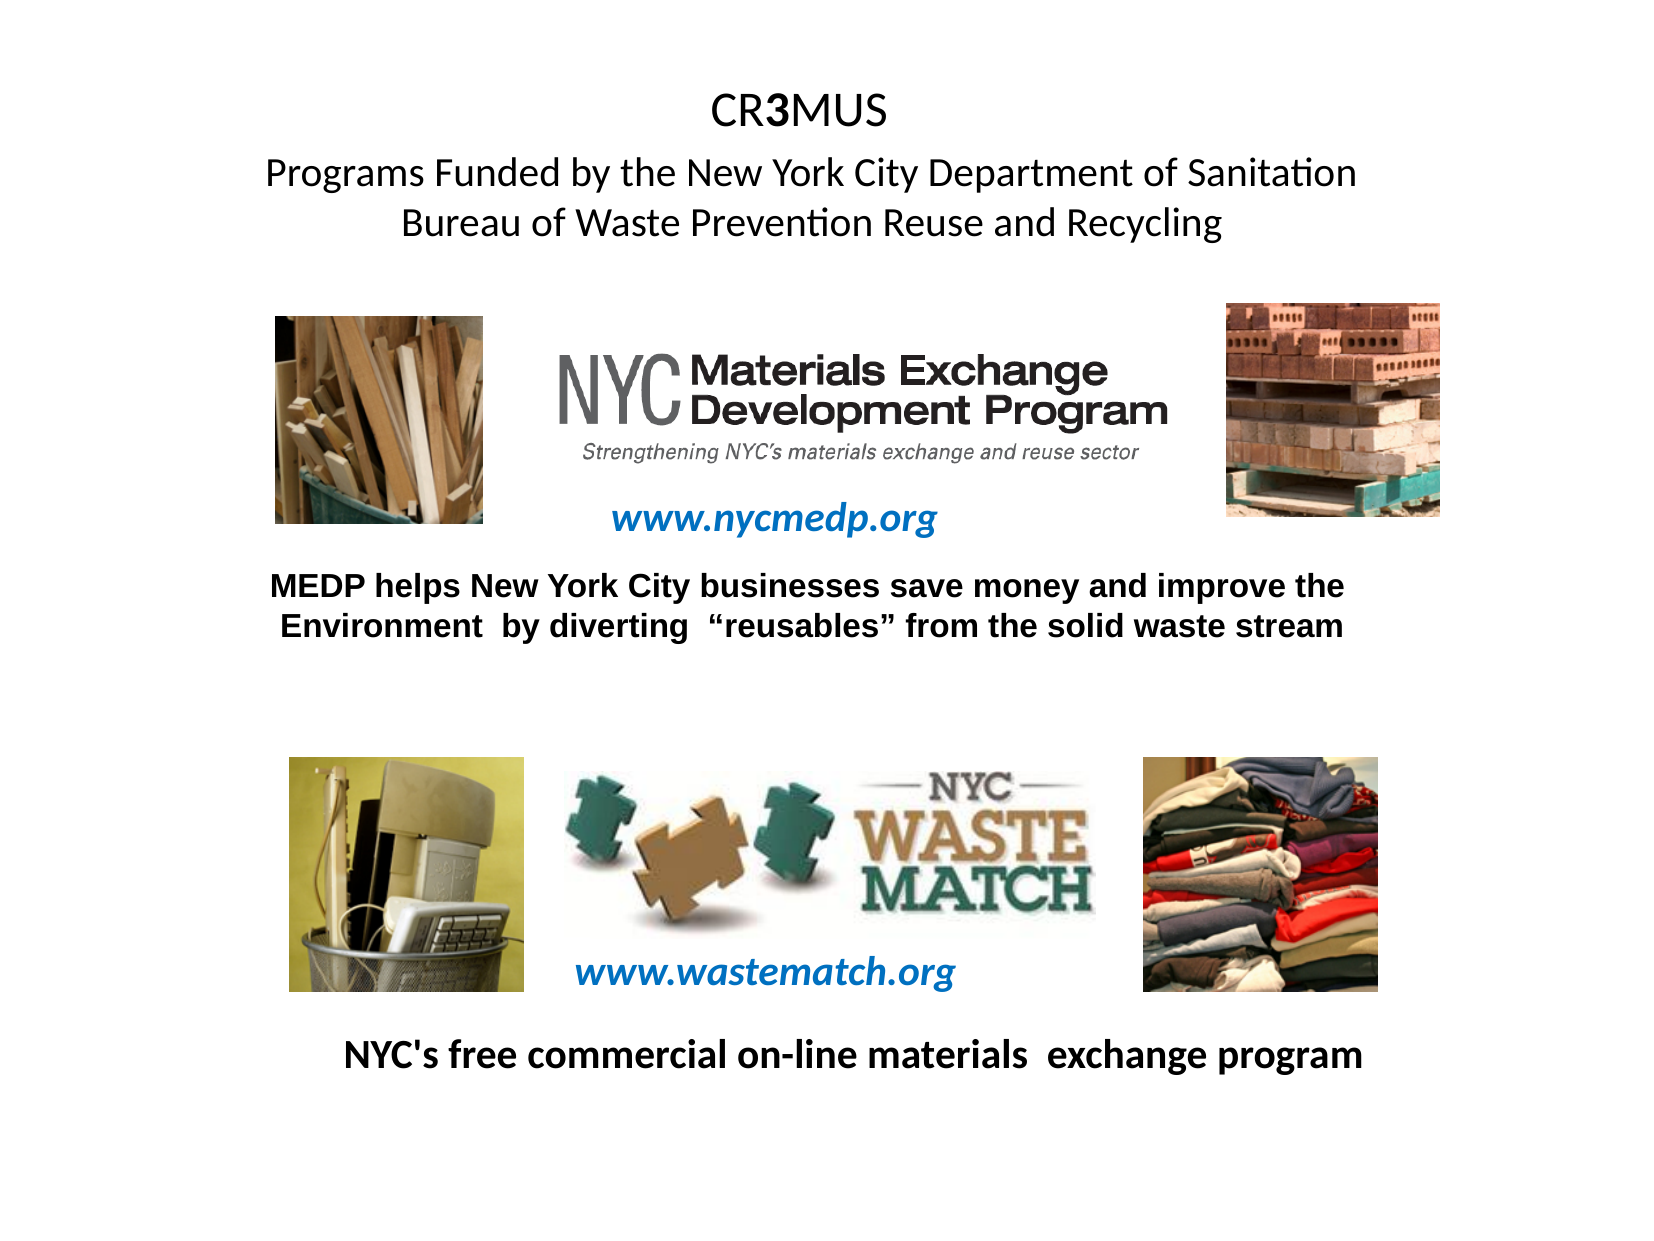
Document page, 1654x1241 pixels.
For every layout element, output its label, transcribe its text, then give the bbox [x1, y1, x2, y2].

picture [1143, 757, 1378, 992]
picture [289, 757, 524, 992]
picture [1226, 303, 1440, 517]
text_box CR3MUS [220, 68, 1378, 137]
text_box www.nycmedp.org [595, 482, 1062, 549]
text_box Programs Funded by the New York City Department of Sanitation Bureau of Waste Prevention Reuse and Recycling [124, 137, 1501, 254]
text_box MEDP helps New York City businesses save money and improve the Environment by diverting “reusables” from the solid waste stream [123, 551, 1502, 657]
text_box www.wastematch.org [559, 936, 1098, 1003]
text_box NYC's free commercial on-line materials exchange program [316, 1019, 1392, 1136]
picture [523, 289, 1185, 510]
picture [275, 316, 483, 524]
picture [564, 771, 1096, 936]
